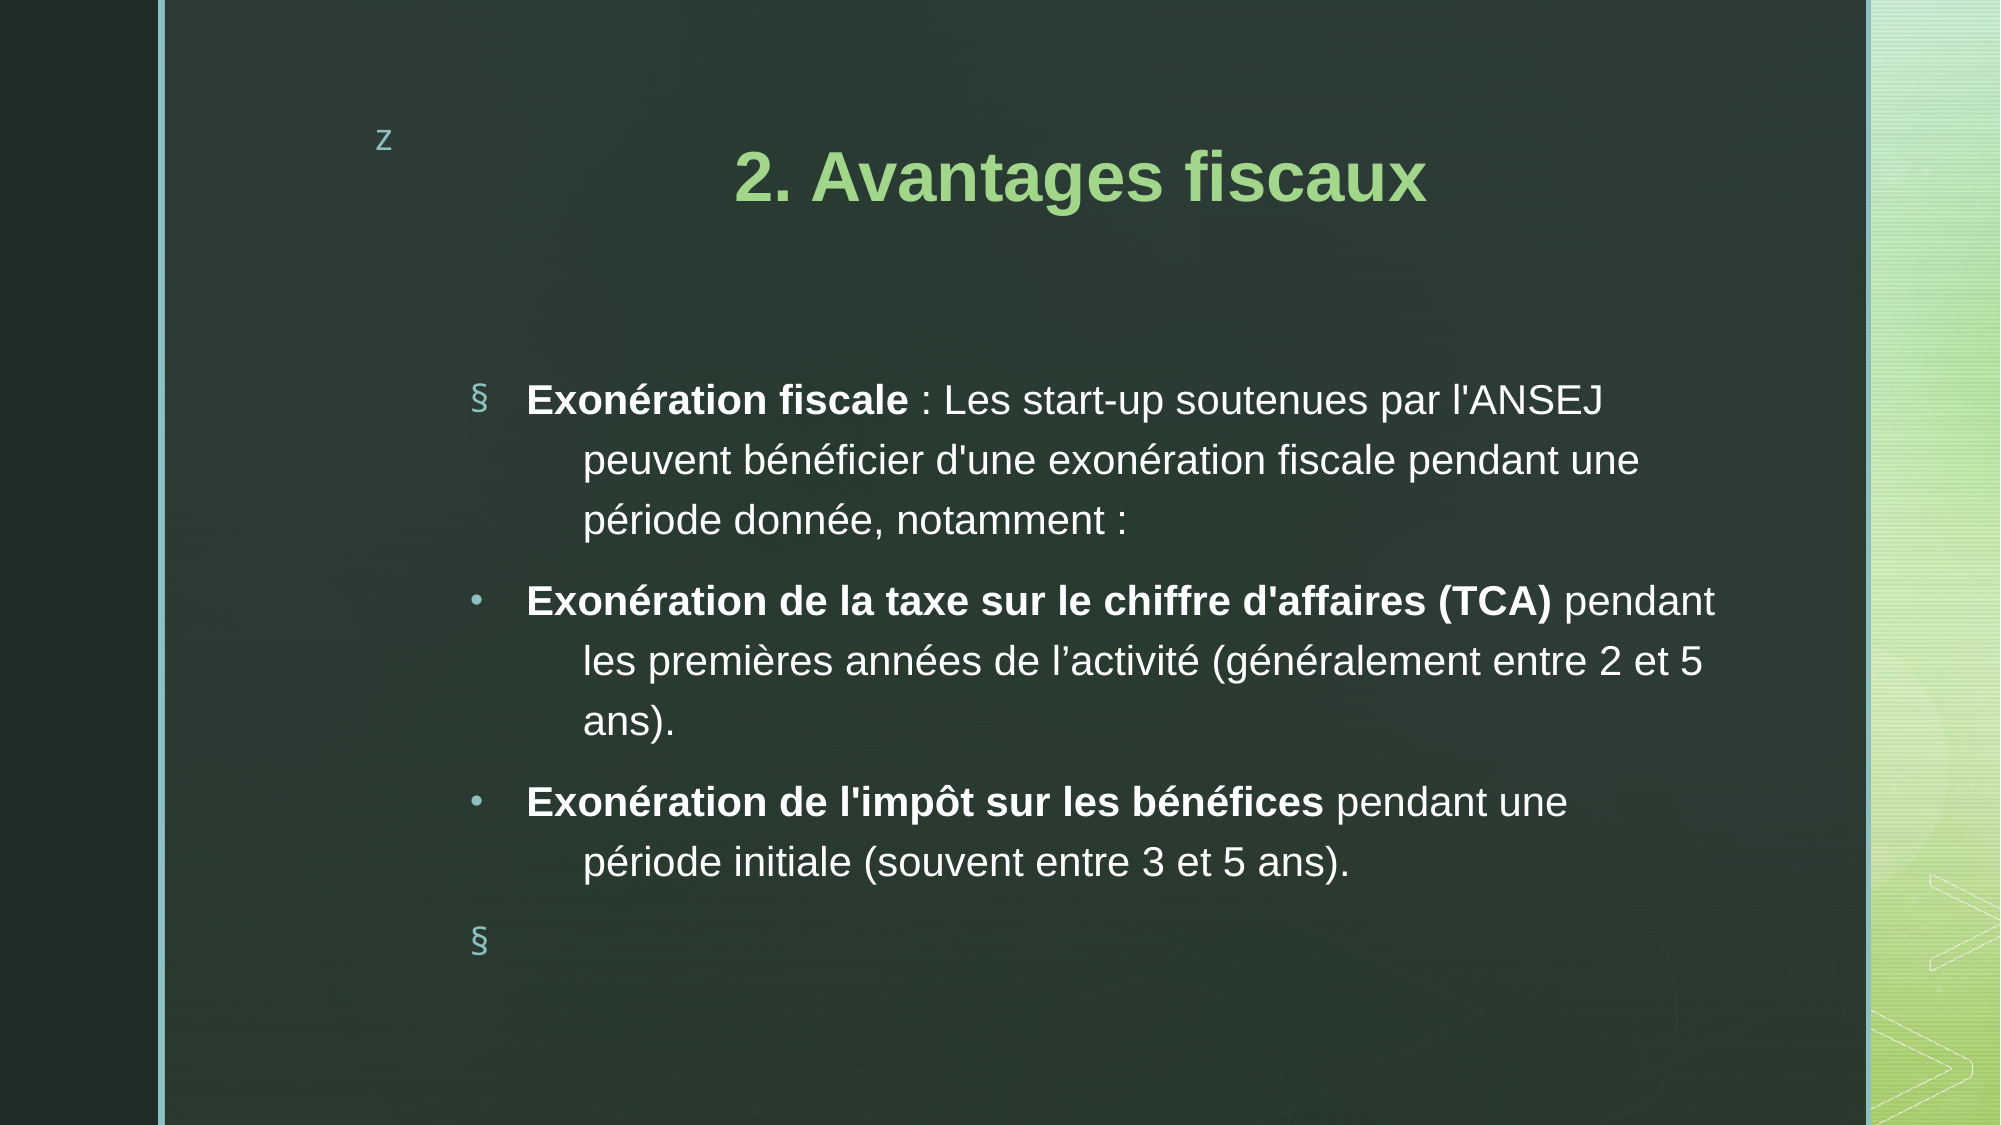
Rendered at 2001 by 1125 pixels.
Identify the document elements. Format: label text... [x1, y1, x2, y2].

title 2. Avantages fiscaux [428, 132, 1734, 310]
list Exonération fiscale : Les start-up soutenues par l'ANSEJ peuvent bénéficier d'une exonération fiscale pendant une période donnée, notamment : Exonération de la taxe sur le chiffre d'affaires (TCA) pendant les premières années de l’activité (généralement entre 2 et 5 ans). Exonération de l'impôt sur les bénéfices pendant une période initiale (souvent entre 3 et 5 ans). [454, 336, 1734, 993]
